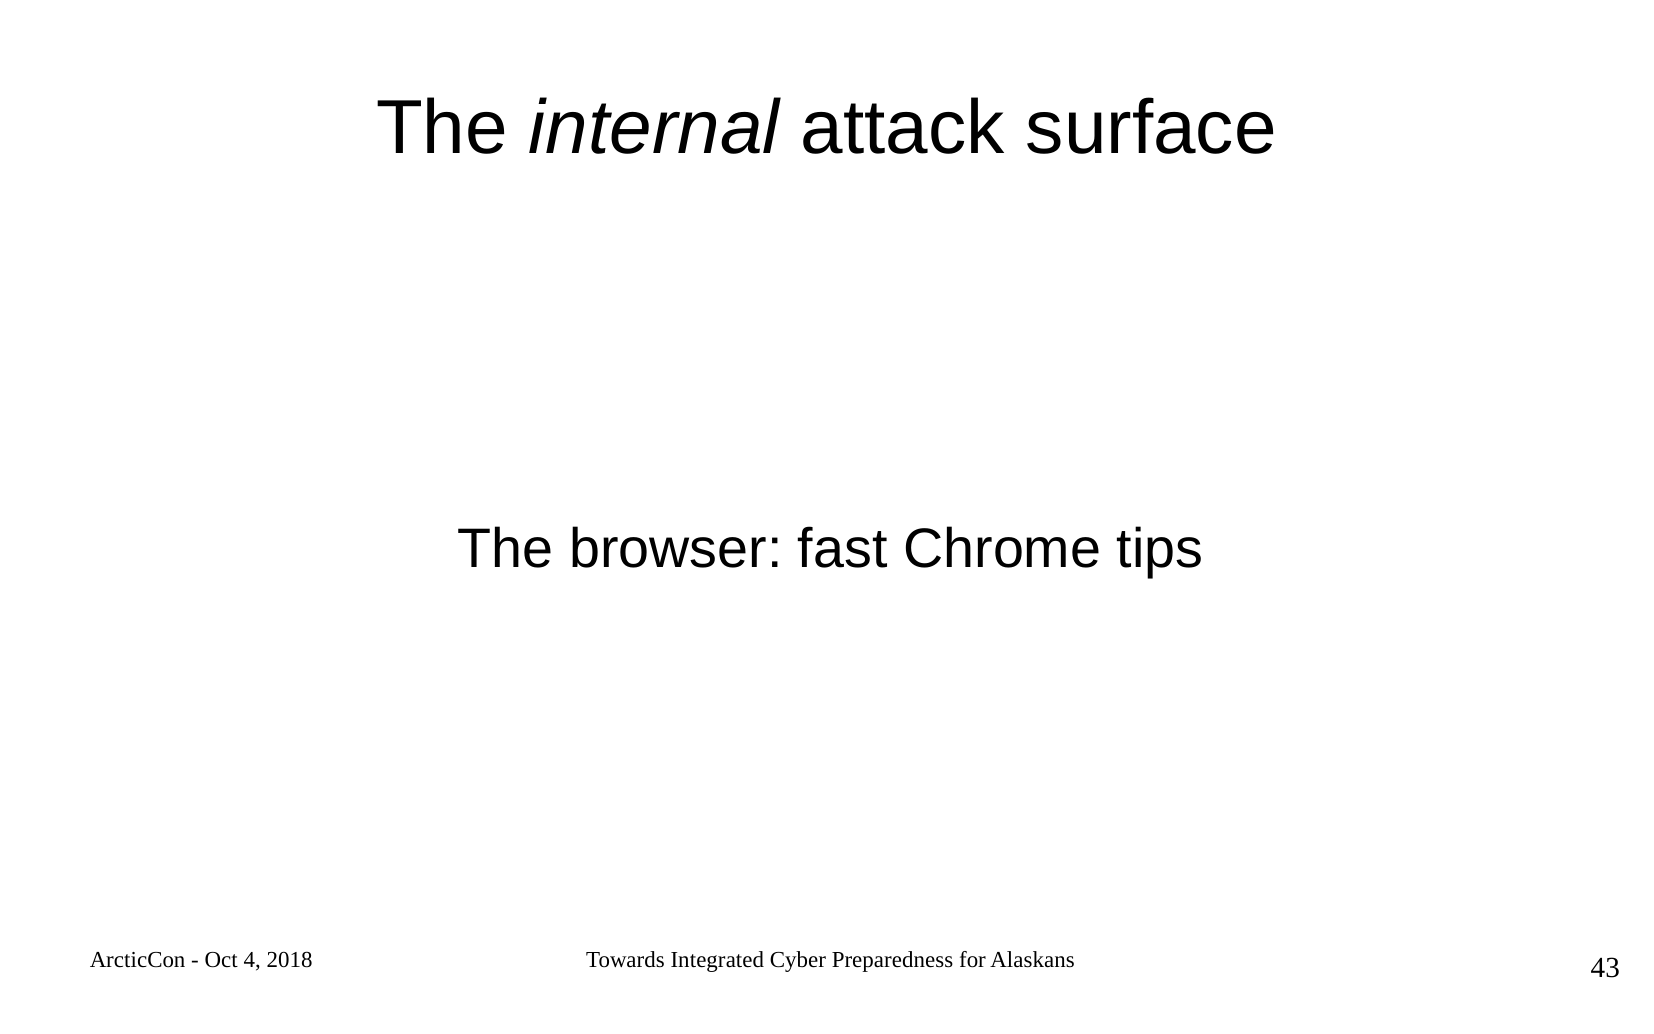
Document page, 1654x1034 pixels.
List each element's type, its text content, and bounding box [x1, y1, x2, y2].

text_box <number> [1560, 951, 1621, 1023]
title The internal attack surface [82, 41, 1571, 195]
subtitle The browser: fast Chrome tips [82, 195, 1571, 902]
